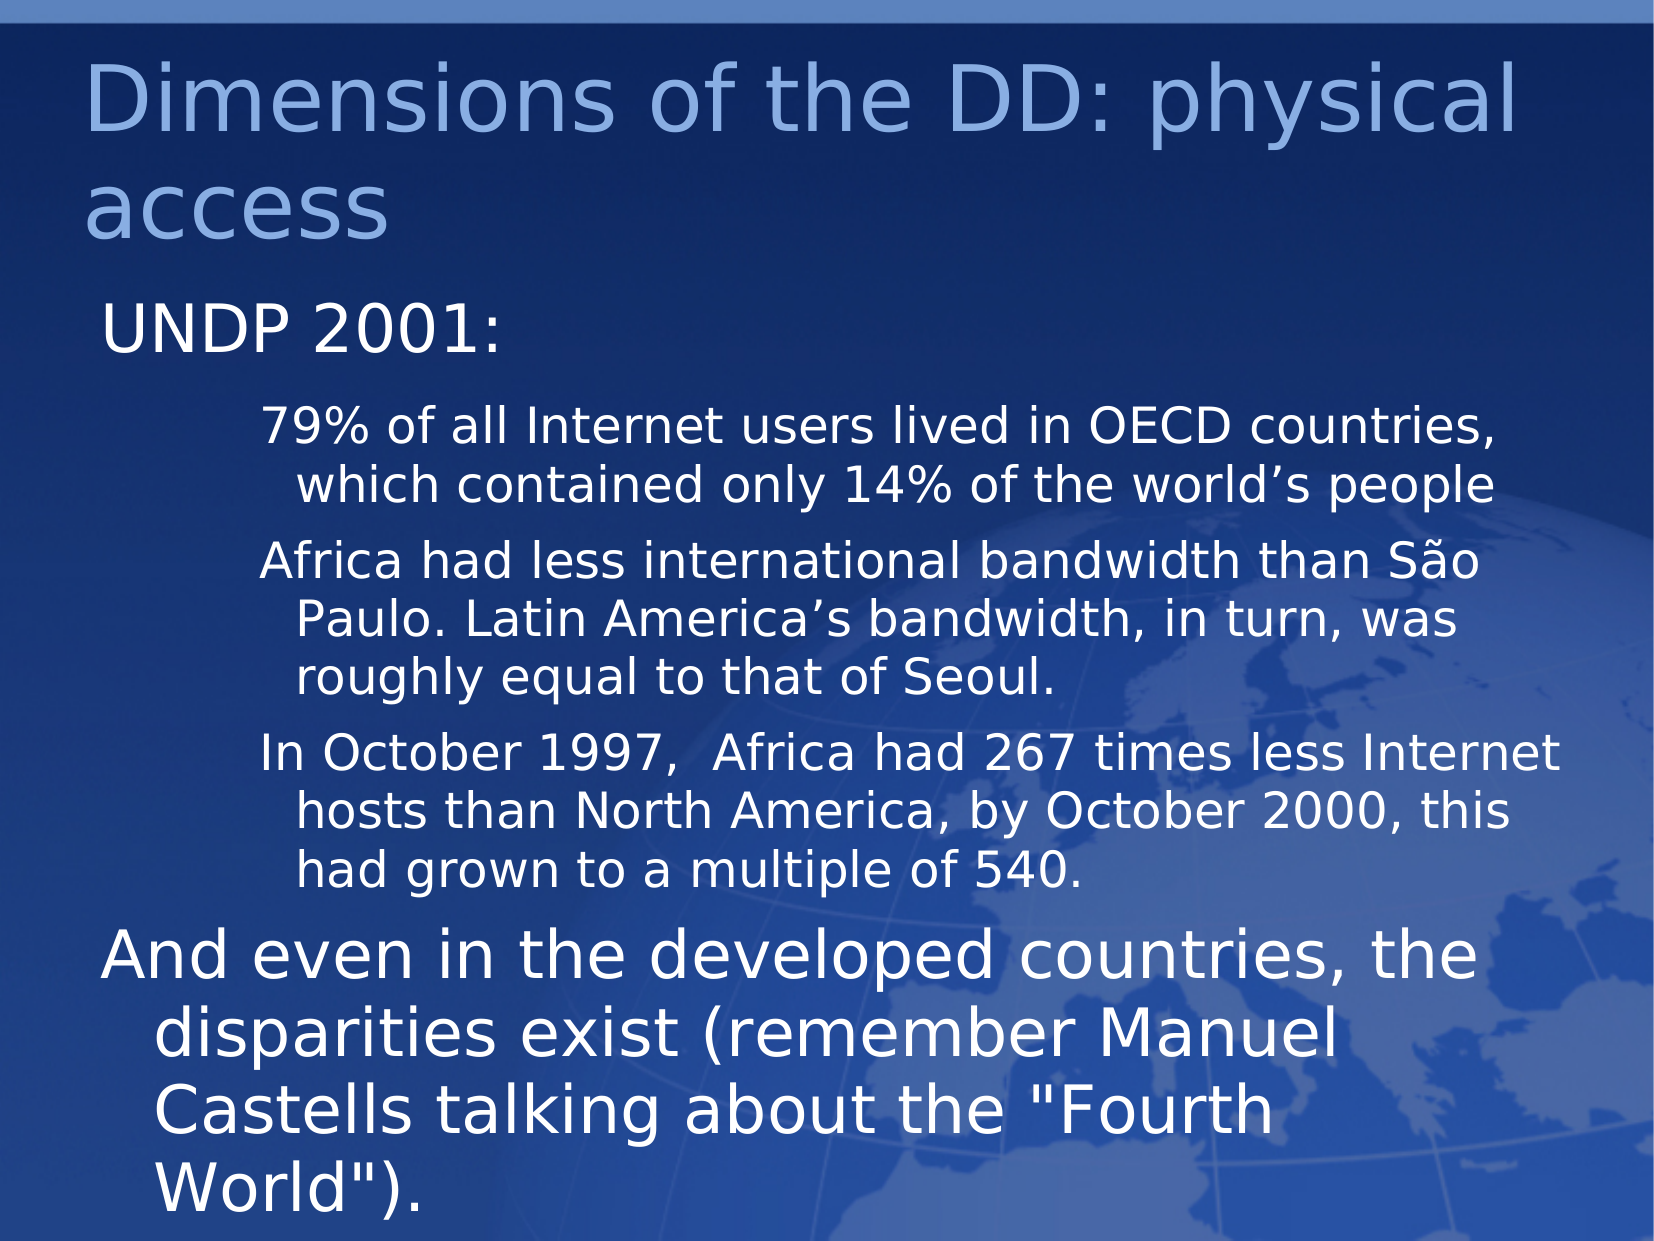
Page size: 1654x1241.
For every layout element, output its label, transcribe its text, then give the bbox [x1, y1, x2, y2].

picture [0, 0, 1654, 1241]
list UNDP 2001: 79% of all Internet users lived in OECD countries, which contained only 14% of the world’s people Africa had less international bandwidth than São Paulo. Latin America’s bandwidth, in turn, was roughly equal to that of Seoul. In October 1997, Africa had 267 times less Internet hosts than North America, by October 2000, this had grown to a multiple of 540. And even in the developed countries, the disparities exist (remember Manuel Castells talking about the "Fourth World"). [82, 290, 1571, 1150]
title Dimensions of the DD: physical access [82, 45, 1571, 261]
